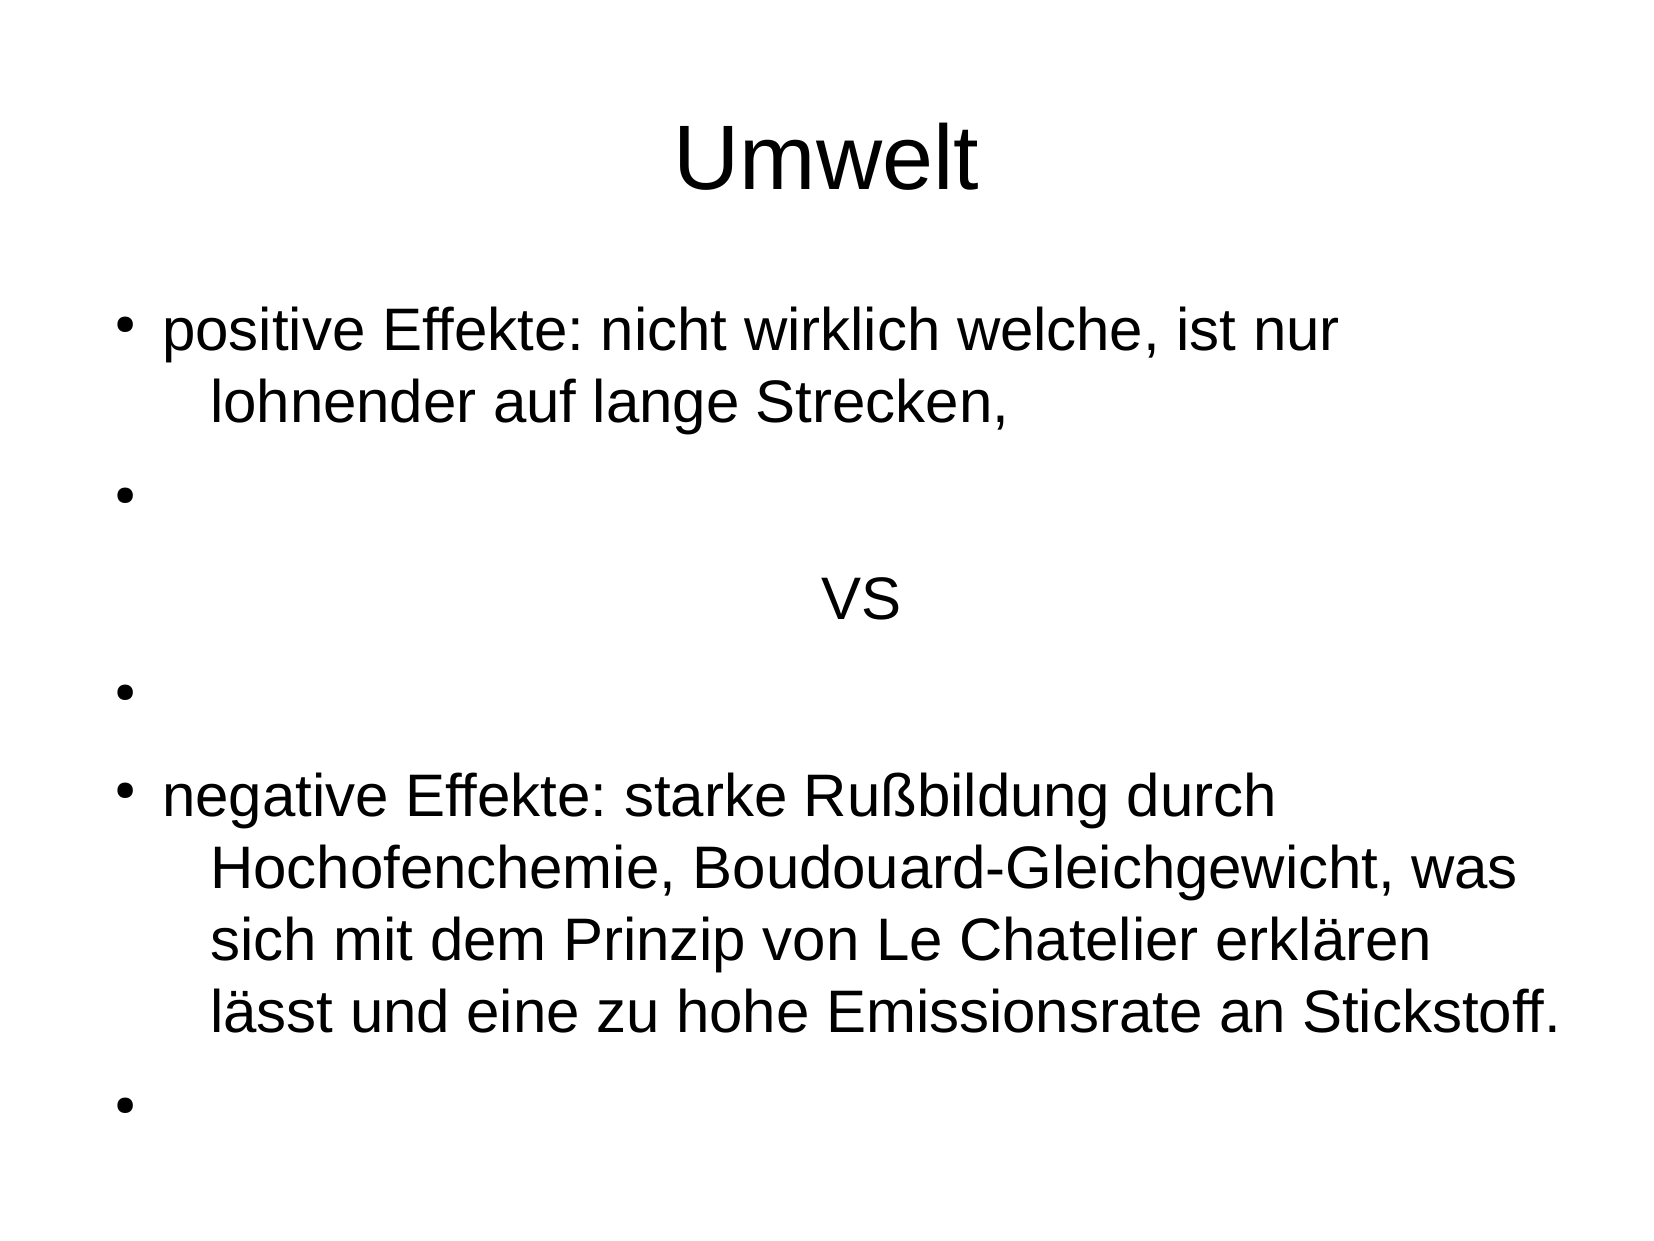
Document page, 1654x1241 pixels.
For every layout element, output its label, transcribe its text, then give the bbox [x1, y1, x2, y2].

title Umwelt [82, 49, 1571, 257]
list positive Effekte: nicht wirklich welche, ist nur lohnender auf lange Strecken, VS negative Effekte: starke Rußbildung durch Hochofenchemie, Boudouard-Gleichgewicht, was sich mit dem Prinzip von Le Chatelier erklären lässt und eine zu hohe Emissionsrate an Stickstoff. [82, 290, 1571, 1109]
